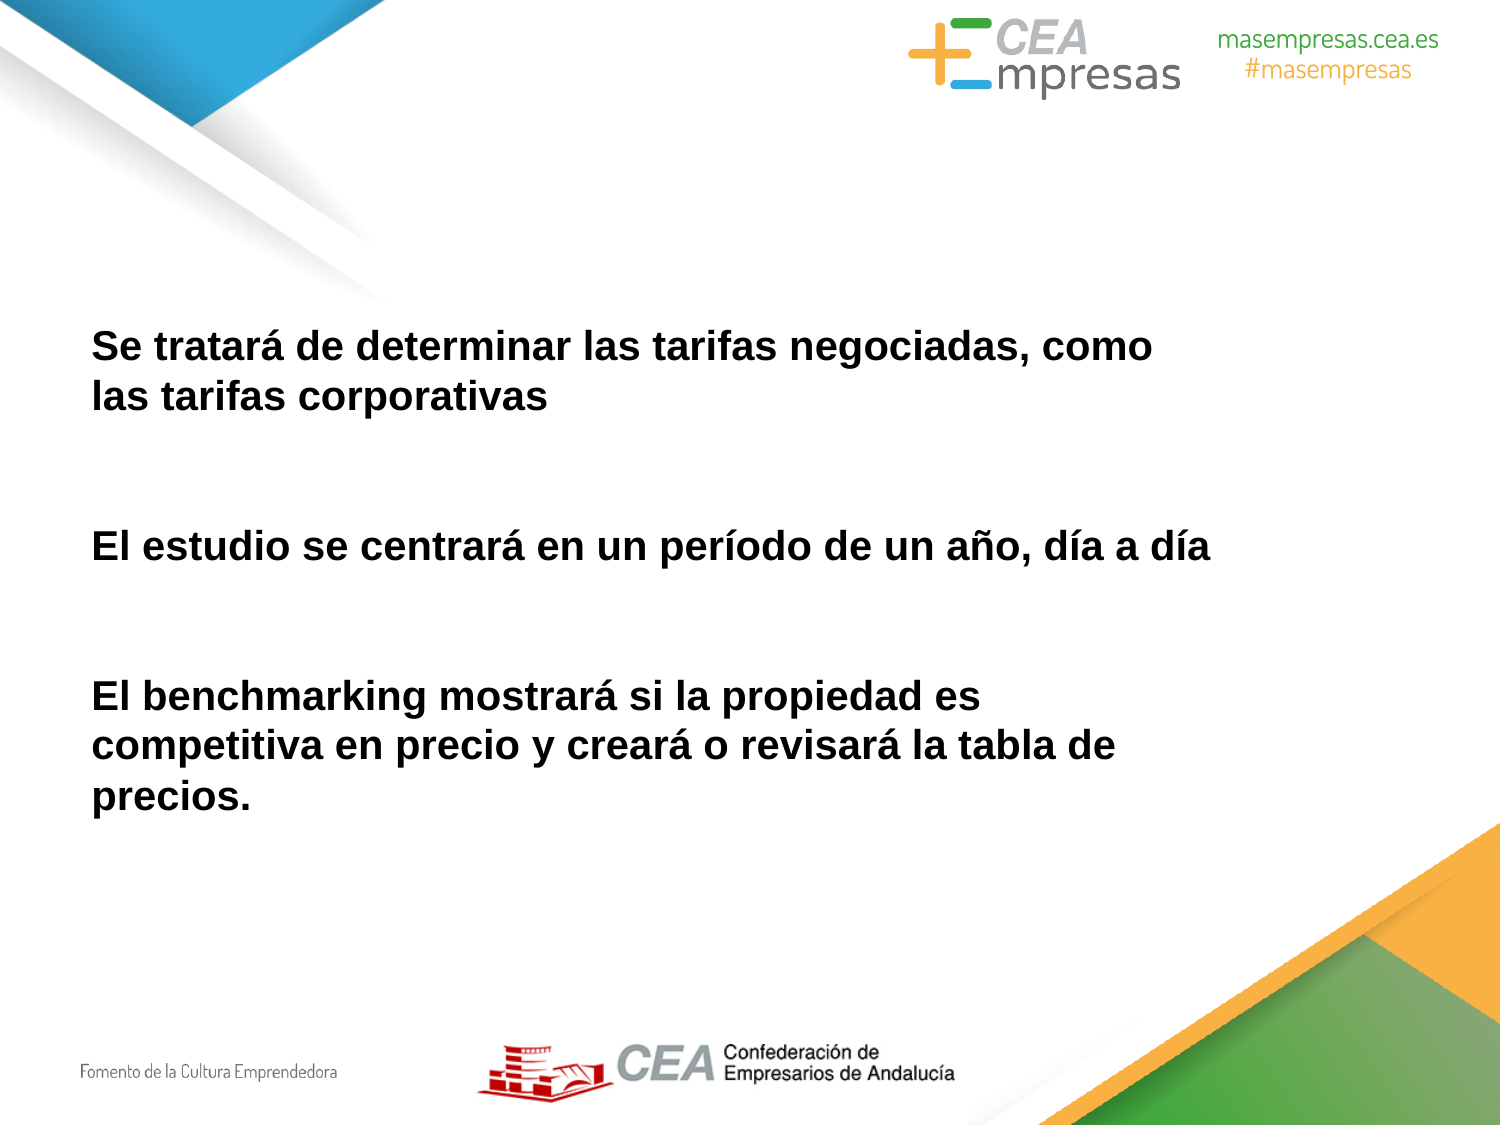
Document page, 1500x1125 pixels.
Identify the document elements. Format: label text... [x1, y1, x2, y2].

picture [968, 818, 1500, 1125]
picture [1216, 32, 1441, 87]
picture [81, 1063, 337, 1082]
picture [908, 18, 1180, 100]
text_box Se tratará de determinar las tarifas negociadas, como las tarifas corporativas El estudio se centrará en un período de un año, día a día El benchmarking mostrará si la propiedad es competitiva en precio y creará o revisará la tabla de precios. [76, 278, 1235, 858]
picture [0, 0, 532, 304]
picture [476, 1044, 955, 1103]
